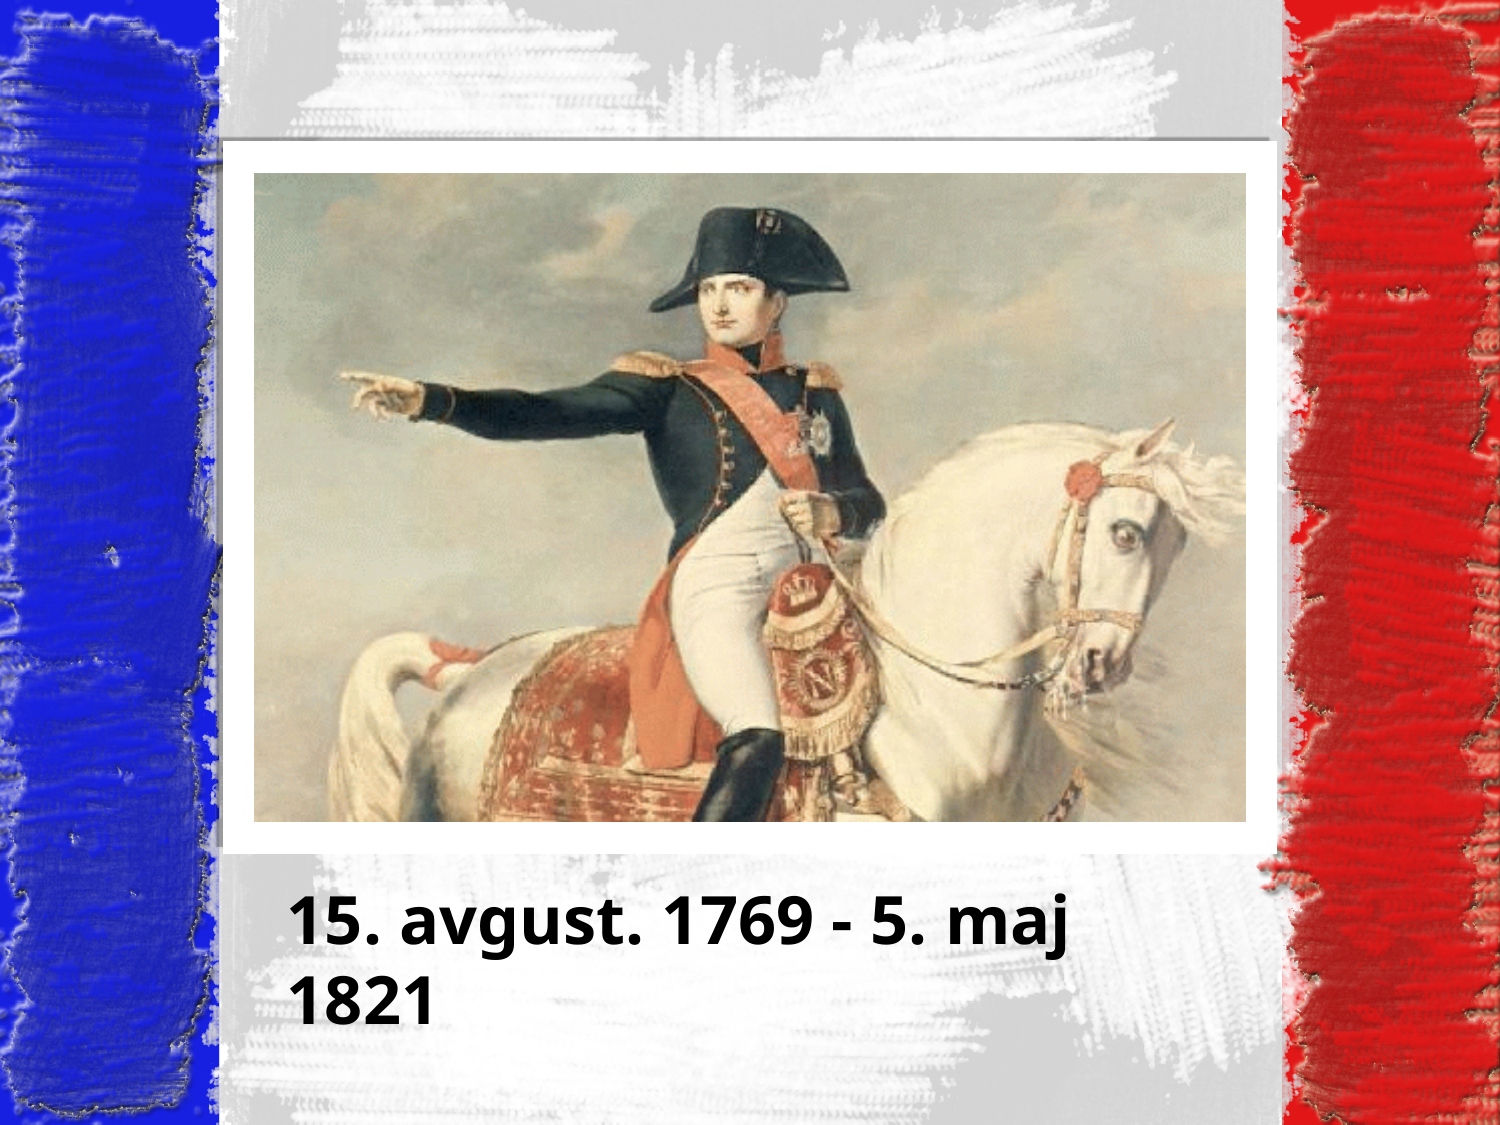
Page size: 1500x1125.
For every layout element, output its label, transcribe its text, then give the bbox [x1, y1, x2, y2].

picture [0, 0, 1500, 1125]
text_box 15. avgust. 1769 - 5. maj 1821 [271, 870, 1229, 1045]
